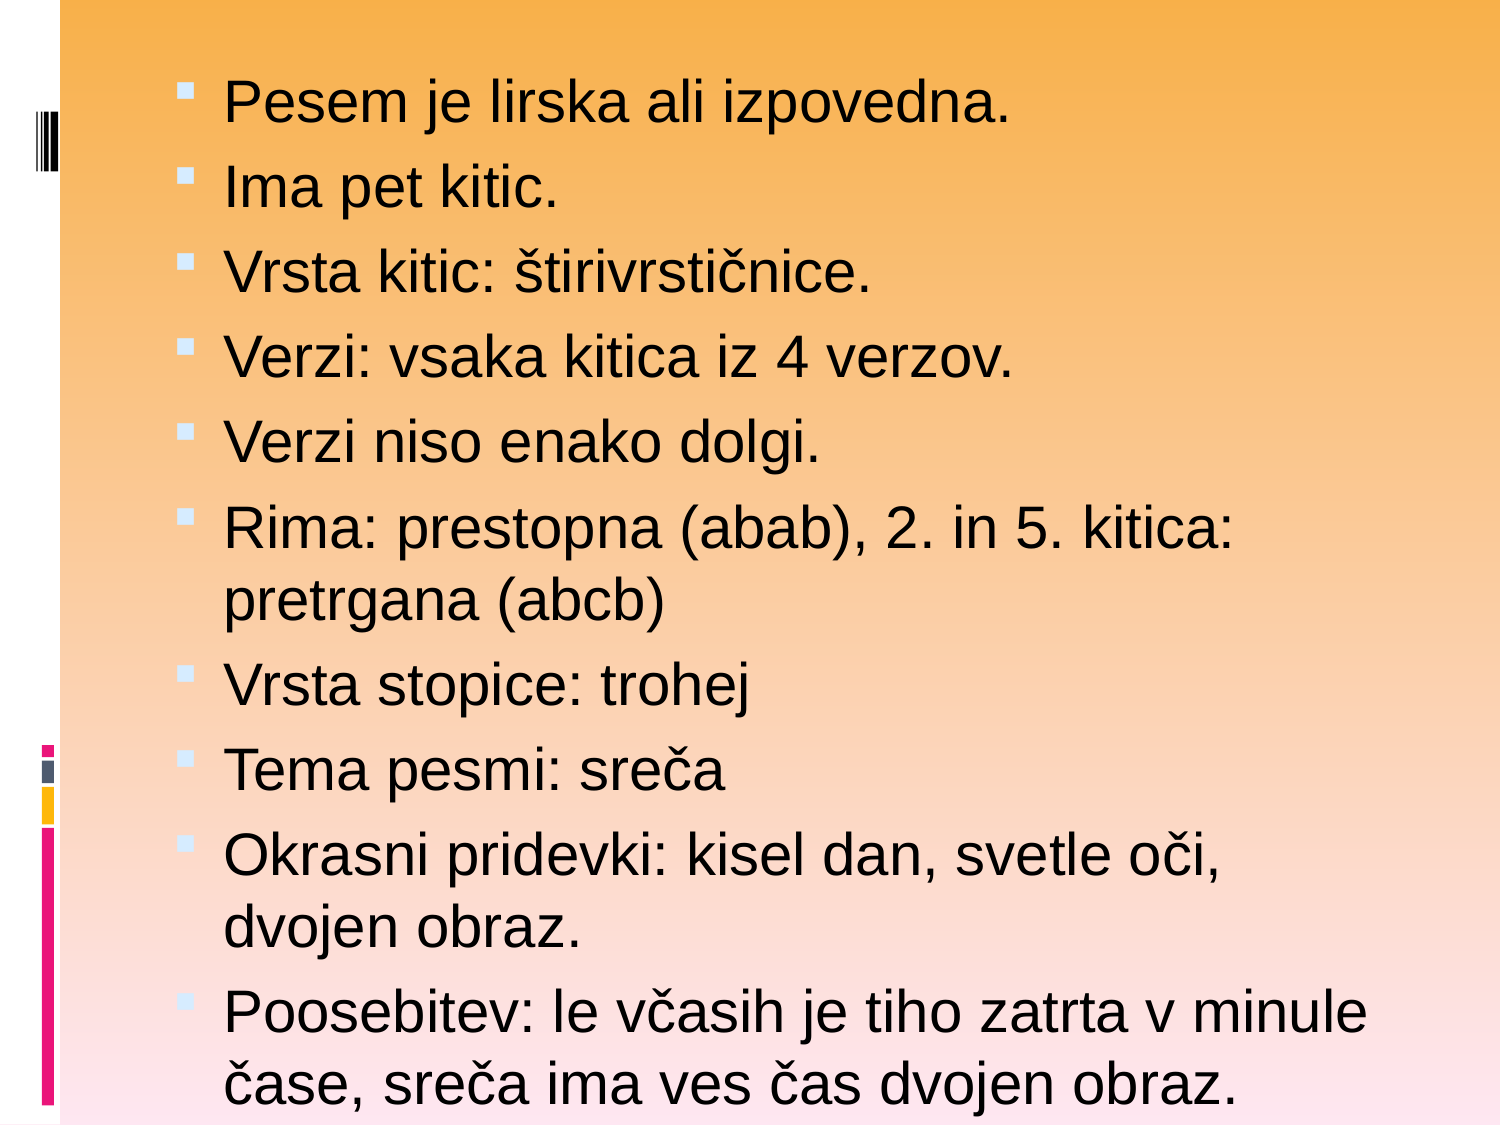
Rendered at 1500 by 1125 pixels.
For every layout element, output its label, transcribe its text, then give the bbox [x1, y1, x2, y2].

list Pesem je lirska ali izpovedna. Ima pet kitic. Vrsta kitic: štirivrstičnice. Verzi: vsaka kitica iz 4 verzov. Verzi niso enako dolgi. Rima: prestopna (abab), 2. in 5. kitica: pretrgana (abcb) Vrsta stopice: trohej Tema pesmi: sreča Okrasni pridevki: kisel dan, svetle oči, dvojen obraz. Poosebitev: le včasih je tiho zatrta v minule čase, sreča ima ves čas dvojen obraz. [147, 54, 1423, 1125]
